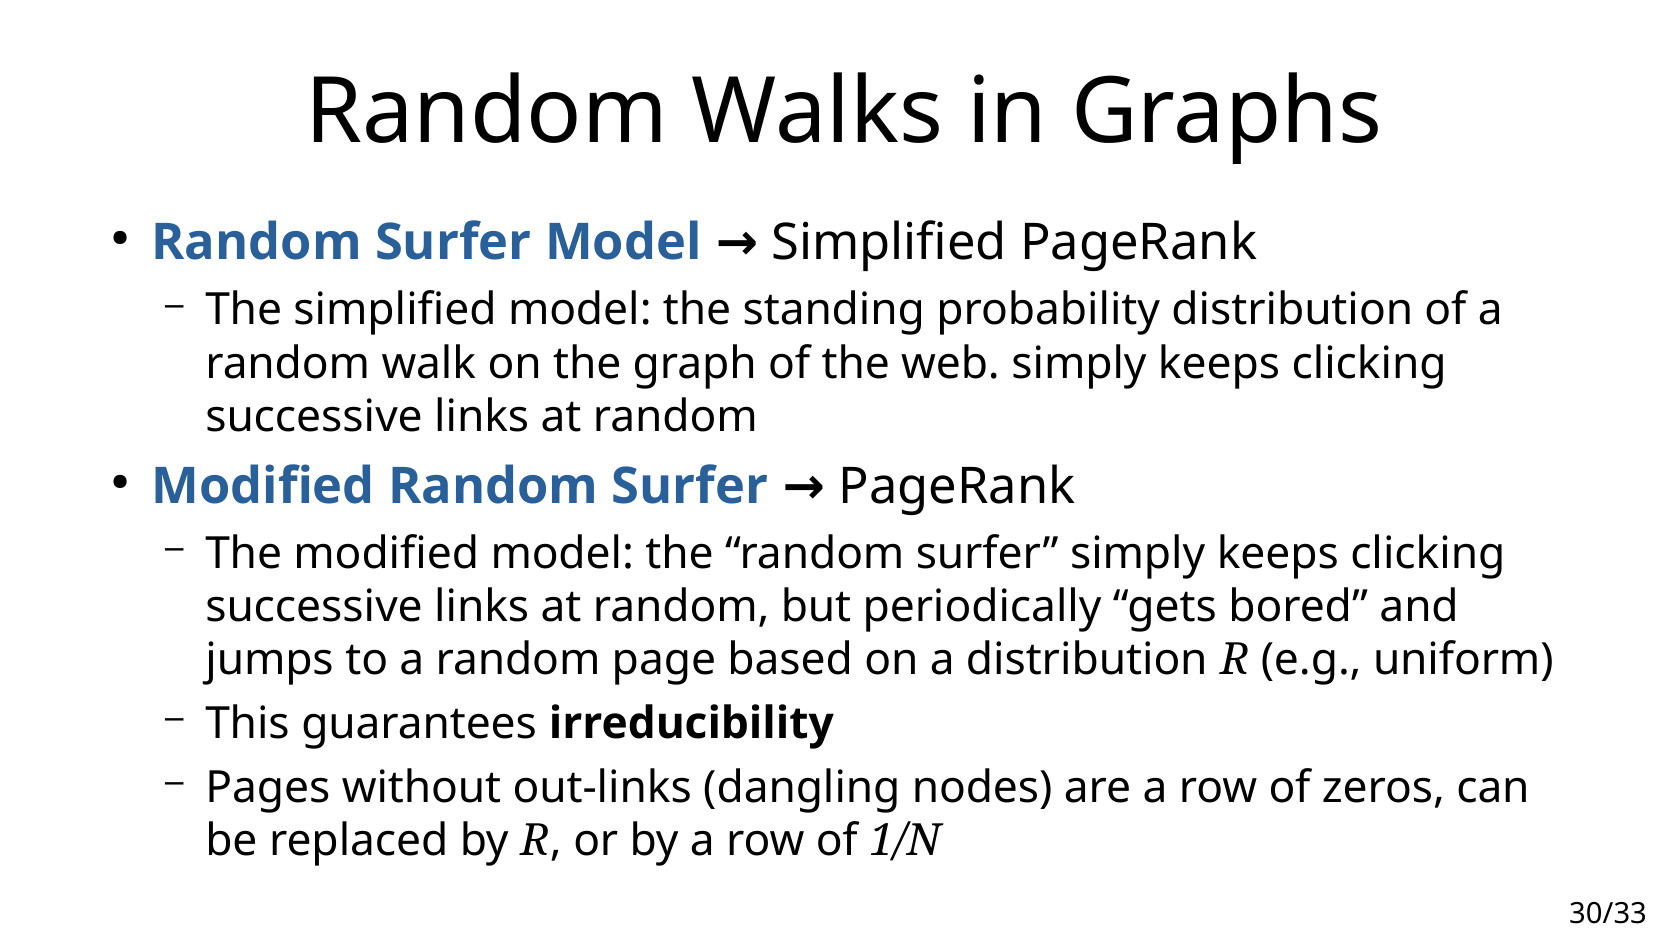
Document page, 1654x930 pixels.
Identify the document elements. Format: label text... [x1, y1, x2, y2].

list Random Surfer Model → Simplified PageRank The simplified model: the standing probability distribution of a random walk on the graph of the web. simply keeps clicking successive links at random Modified Random Surfer → PageRank The modified model: the “random surfer” simply keeps clicking successive links at random, but periodically “gets bored” and jumps to a random page based on a distribution R (e.g., uniform) This guarantees irreducibility Pages without out-links (dangling nodes) are a row of zeros, can be replaced by R, or by a row of 1/N [82, 201, 1571, 921]
title Random Walks in Graphs [82, 2, 1571, 201]
